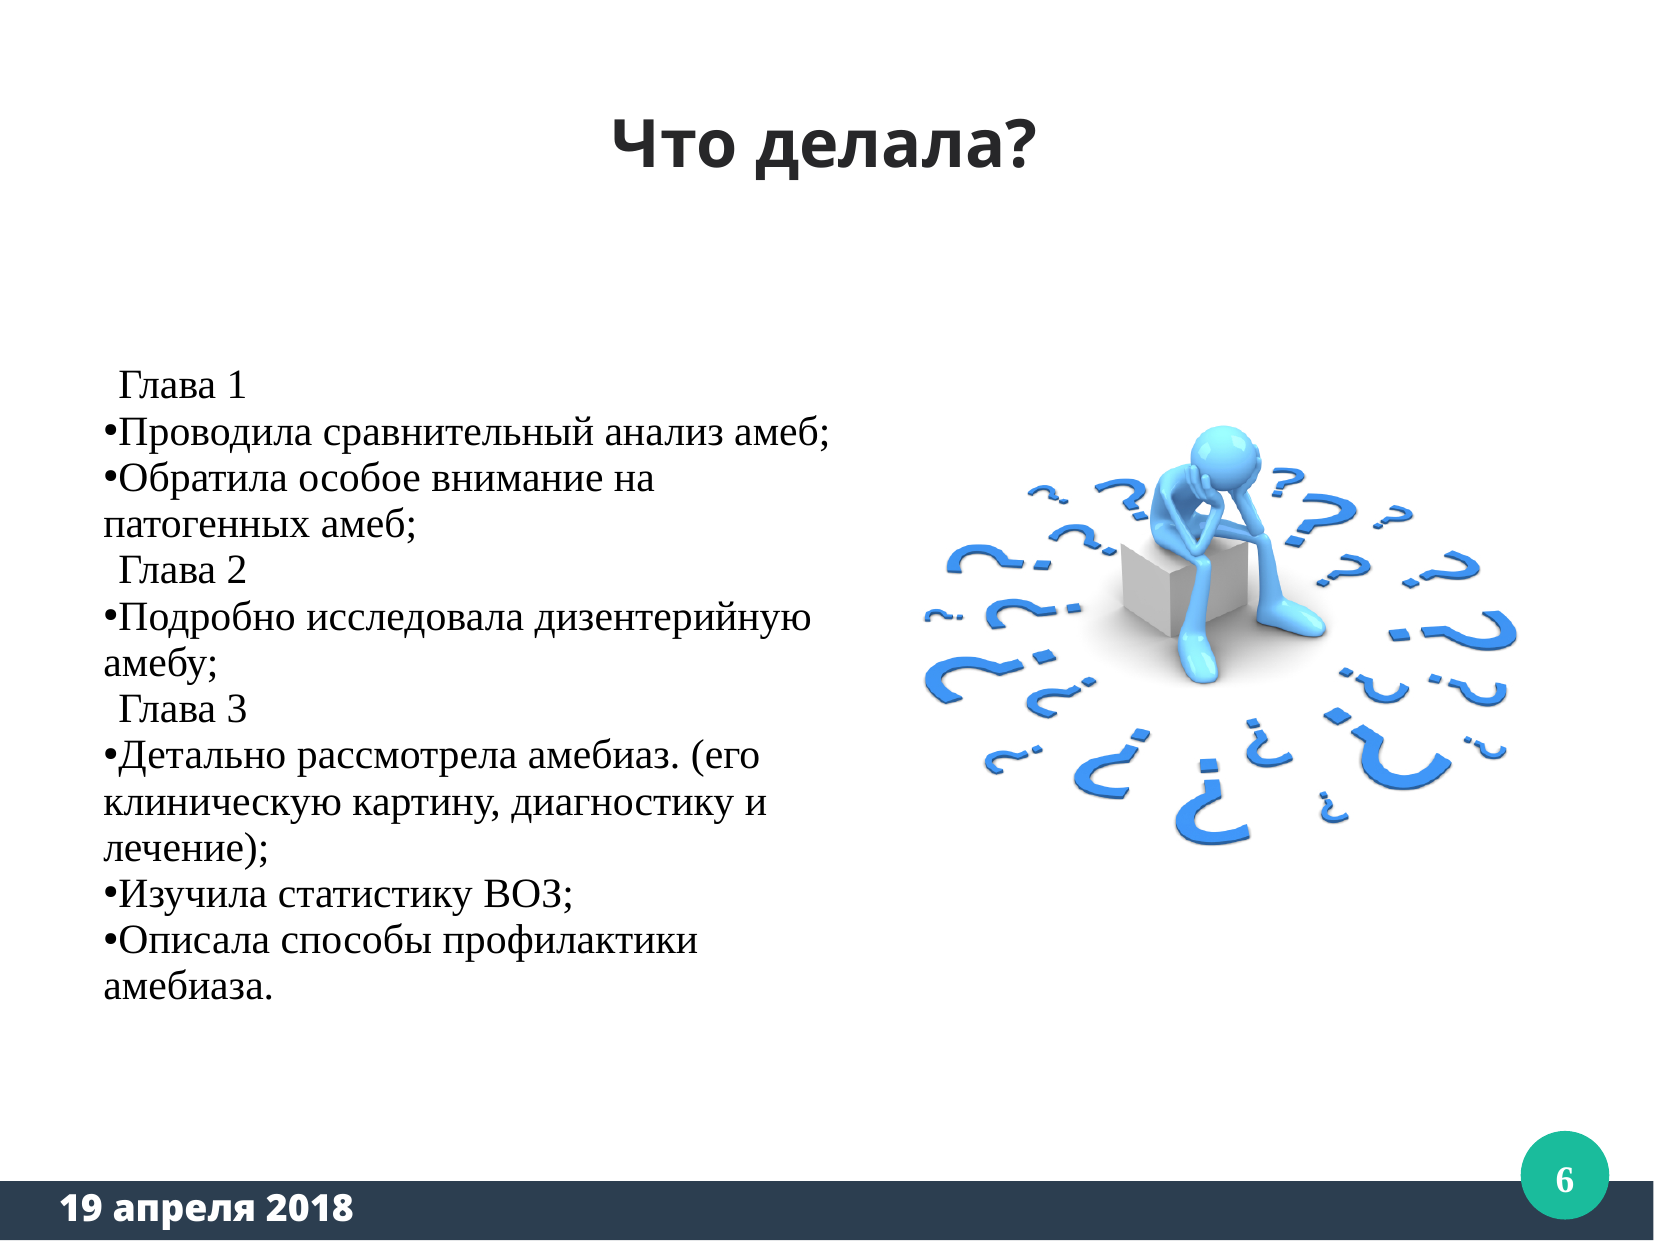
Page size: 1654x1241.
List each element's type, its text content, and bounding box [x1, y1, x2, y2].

picture [885, 387, 1557, 886]
text_box Глава 1 Проводила сравнительный анализ амеб; Обратила особое внимание на патогенных амеб; Глава 2 Подробно исследовала дизентерийную амебу; Глава 3 Детально рассмотрела амебиаз. (его клиническую картину, диагностику и лечение); Изучила статистику ВОЗ; Описала способы профилактики амебиаза. [88, 354, 857, 1241]
text_box Что делала? [490, 88, 1159, 237]
text_box 6 [1505, 1151, 1625, 1211]
